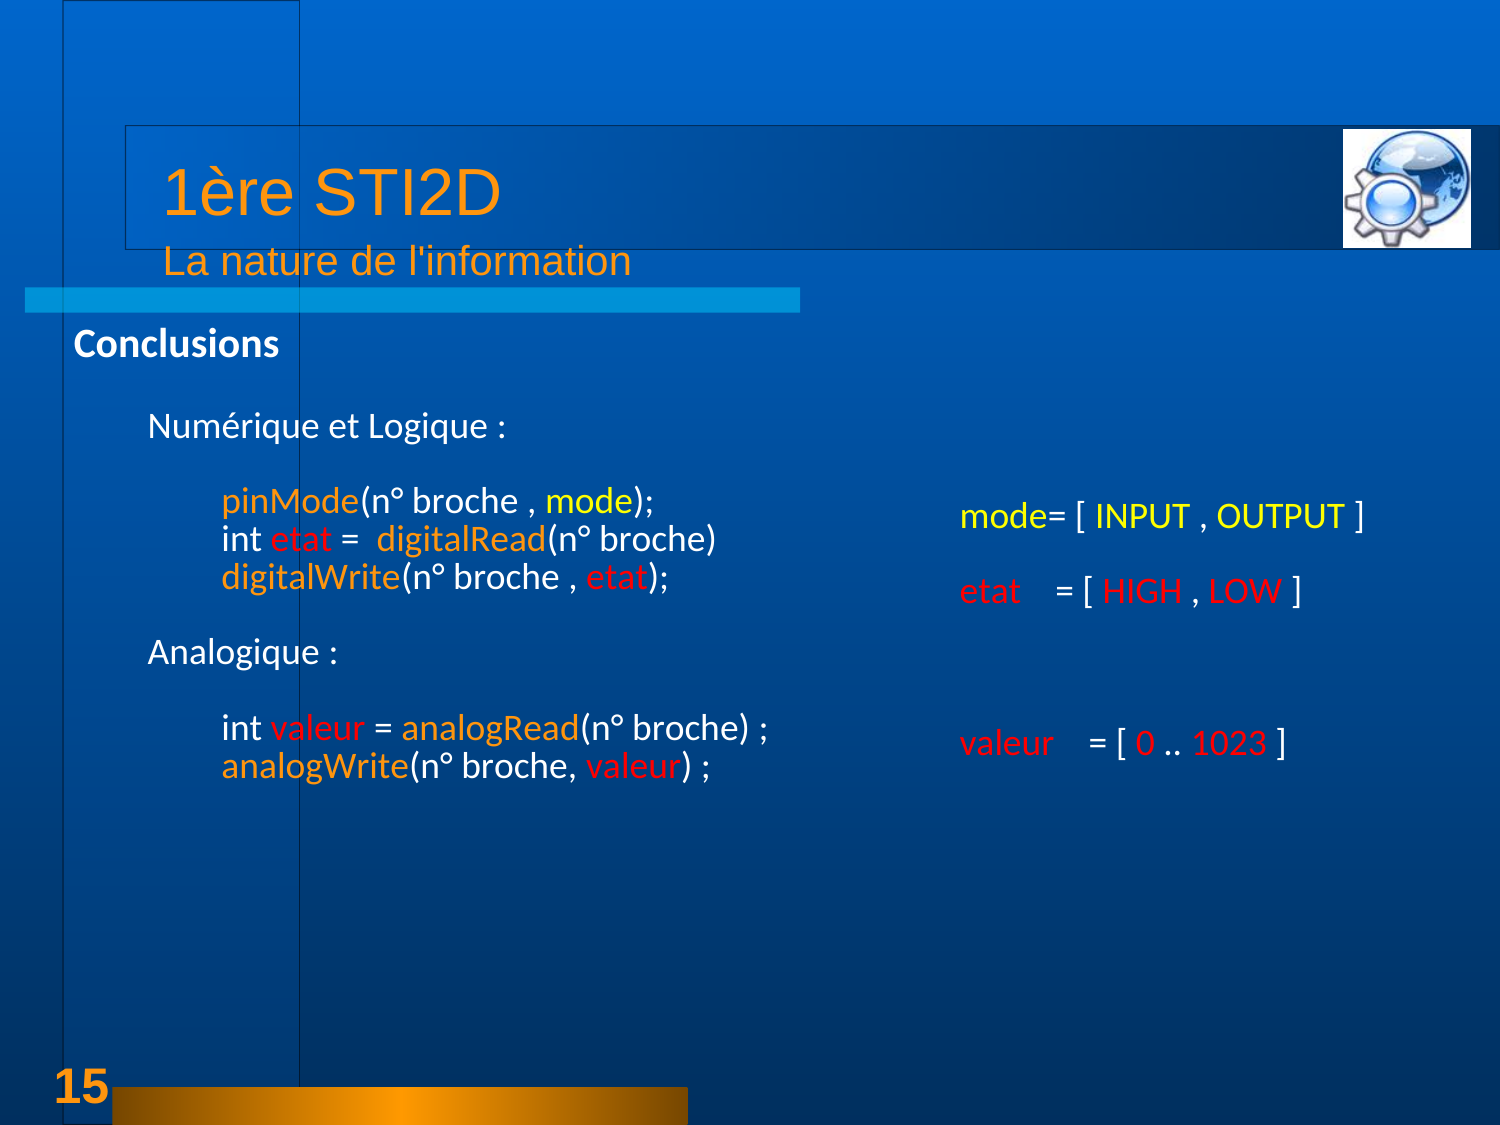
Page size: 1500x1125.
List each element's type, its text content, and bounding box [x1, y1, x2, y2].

picture [1343, 129, 1471, 248]
text_box mode= [ INPUT , OUTPUT ] etat = [ HIGH , LOW ] valeur = [ 0 .. 1023 ] [797, 413, 1418, 916]
text_box Conclusions Numérique et Logique : pinMode(n° broche , mode); int etat = digitalRead(n° broche) digitalWrite(n° broche , etat); Analogique : int valeur = analogRead(n° broche) ; analogWrite(n° broche, valeur) ; [59, 319, 1447, 1034]
